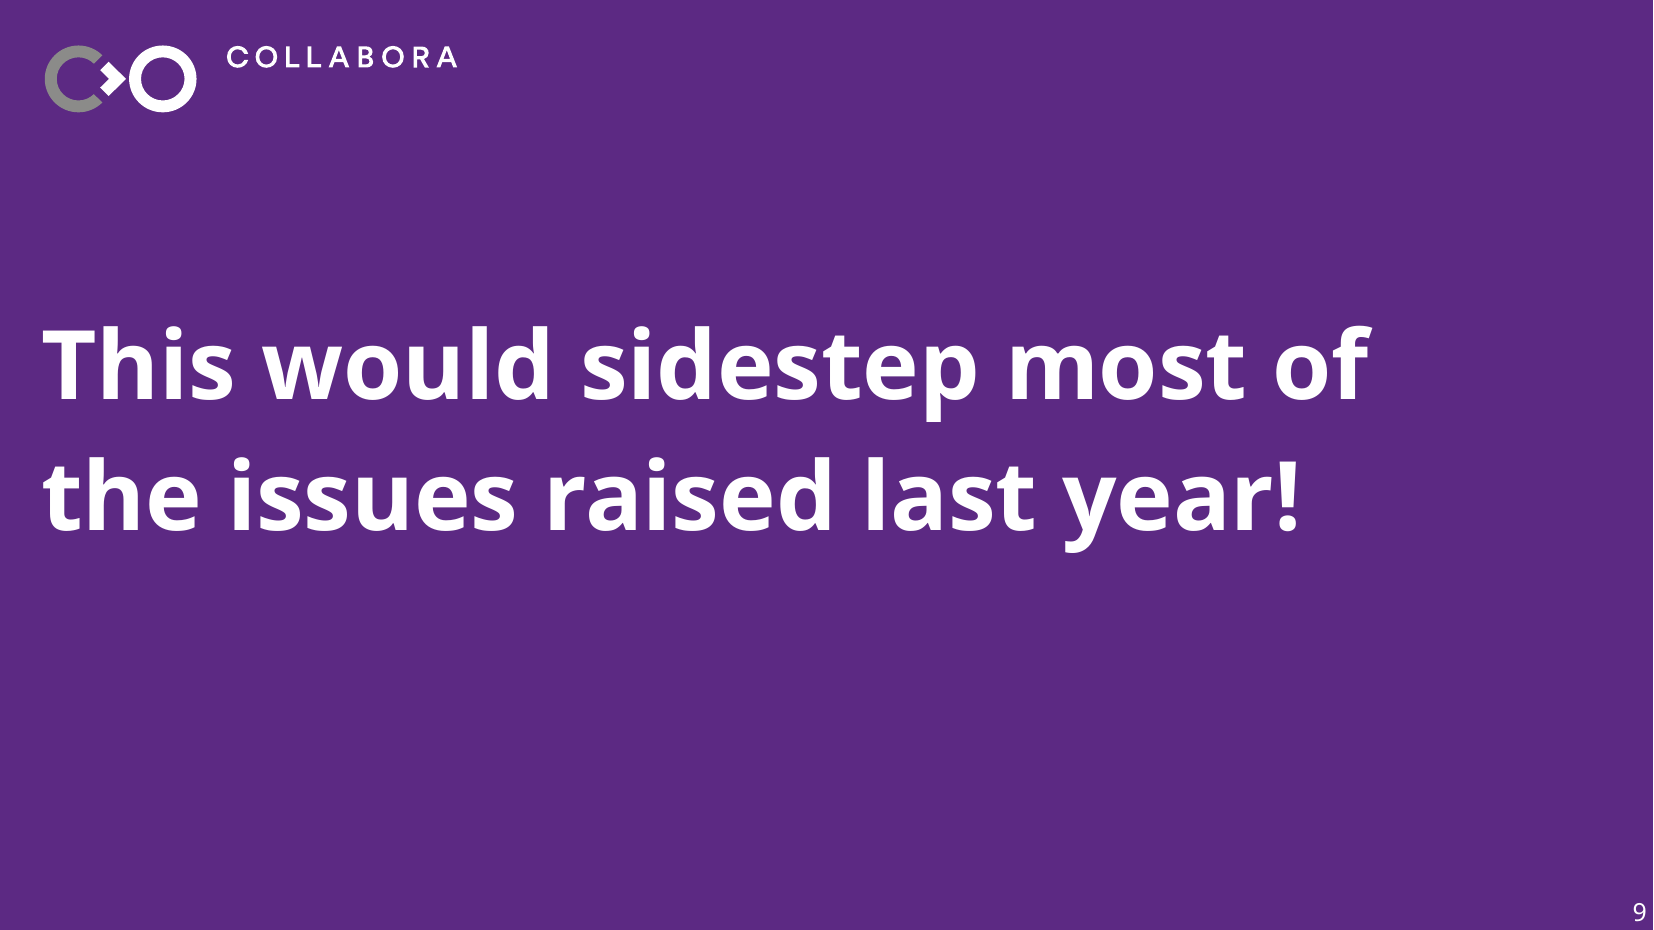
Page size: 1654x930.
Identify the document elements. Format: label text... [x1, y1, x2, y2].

title This would sidestep most of the issues raised last year! [41, 315, 1529, 541]
